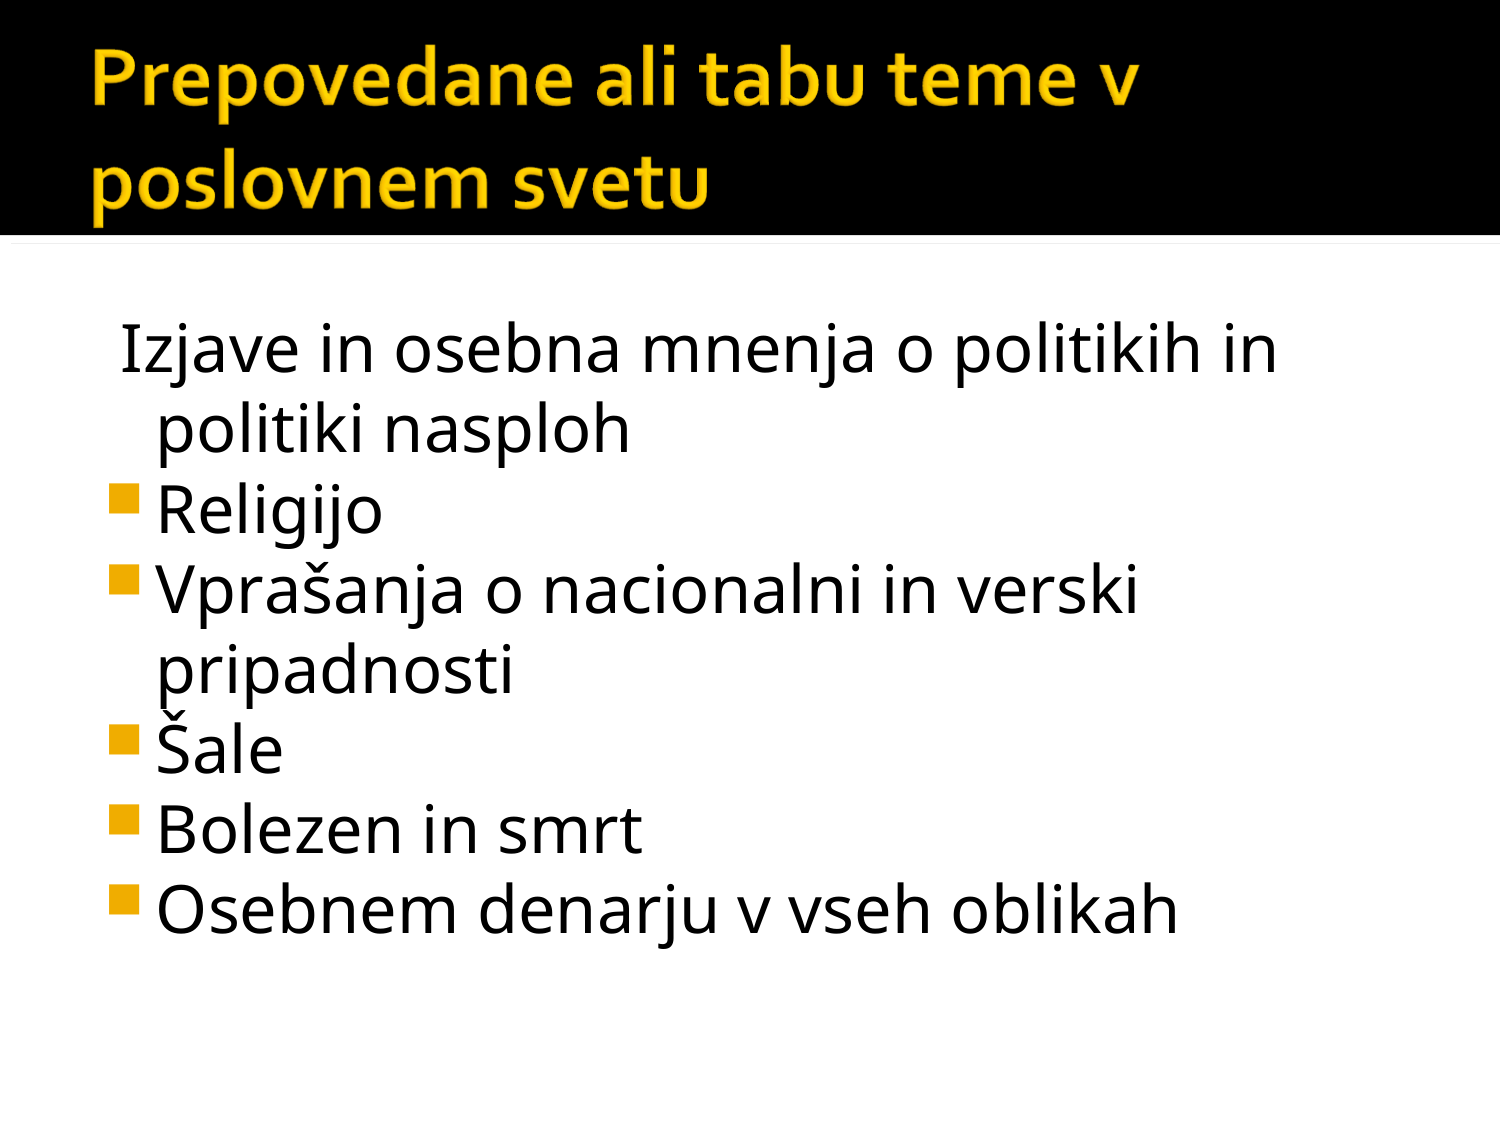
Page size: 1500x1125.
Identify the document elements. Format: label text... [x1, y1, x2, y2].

text_box [35, 0, 1427, 234]
list Izjave in osebna mnenja o politikih in politiki nasploh Religijo Vprašanja o nacionalni in verski pripadnosti Šale Bolezen in smrt Osebnem denarju v vseh oblikah [75, 291, 1426, 1051]
